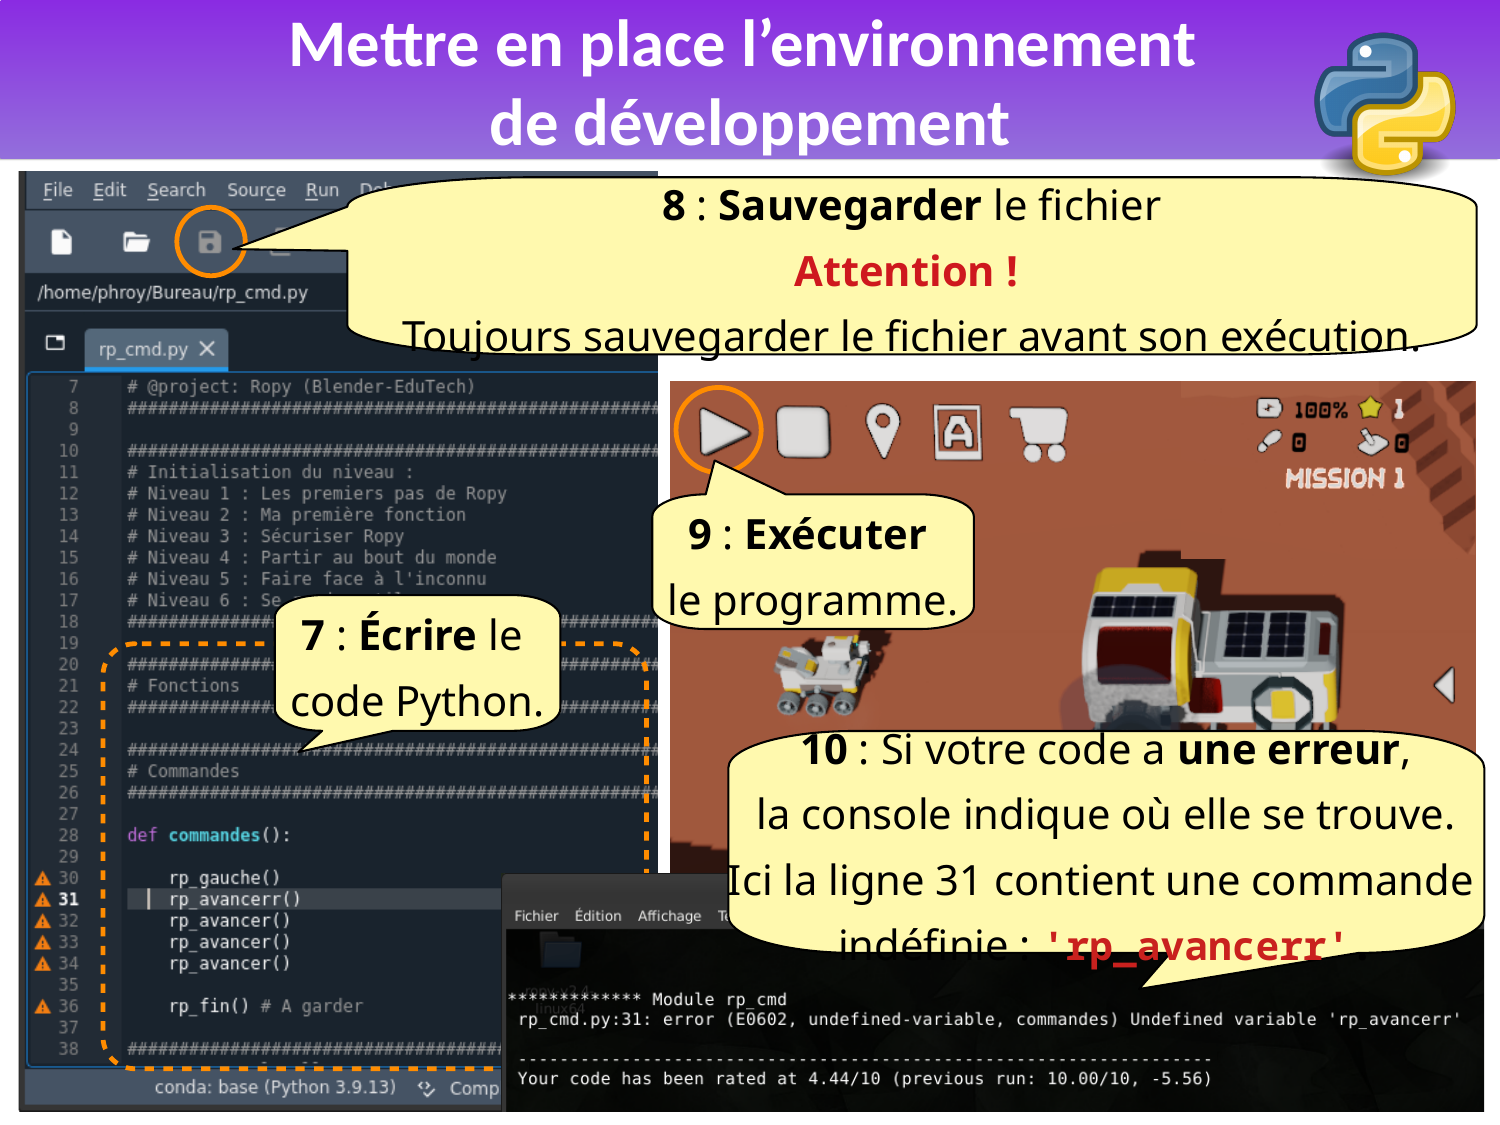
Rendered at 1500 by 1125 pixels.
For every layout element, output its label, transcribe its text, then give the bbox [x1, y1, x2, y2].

text_box 7 : Écrire le code Python. [274, 595, 561, 753]
picture [1305, 29, 1465, 189]
picture [180, 210, 242, 273]
picture [881, 953, 892, 957]
picture [679, 390, 758, 469]
text_box 9 : Exécuter le programme. [652, 460, 974, 629]
text_box 10 : Si votre code a une erreur, la console indique où elle se trouve. Ici la ligne 31 contient une commande indéfinie : 'rp_avancerr'. [728, 730, 1485, 989]
text_box 8 : Sauvegarder le fichier Attention ! Toujours sauvegarder le fichier avant son exécution. [232, 177, 1477, 355]
picture [18, 171, 1485, 1112]
text_box Mettre en place l’environnement de développement [0, 0, 1500, 159]
